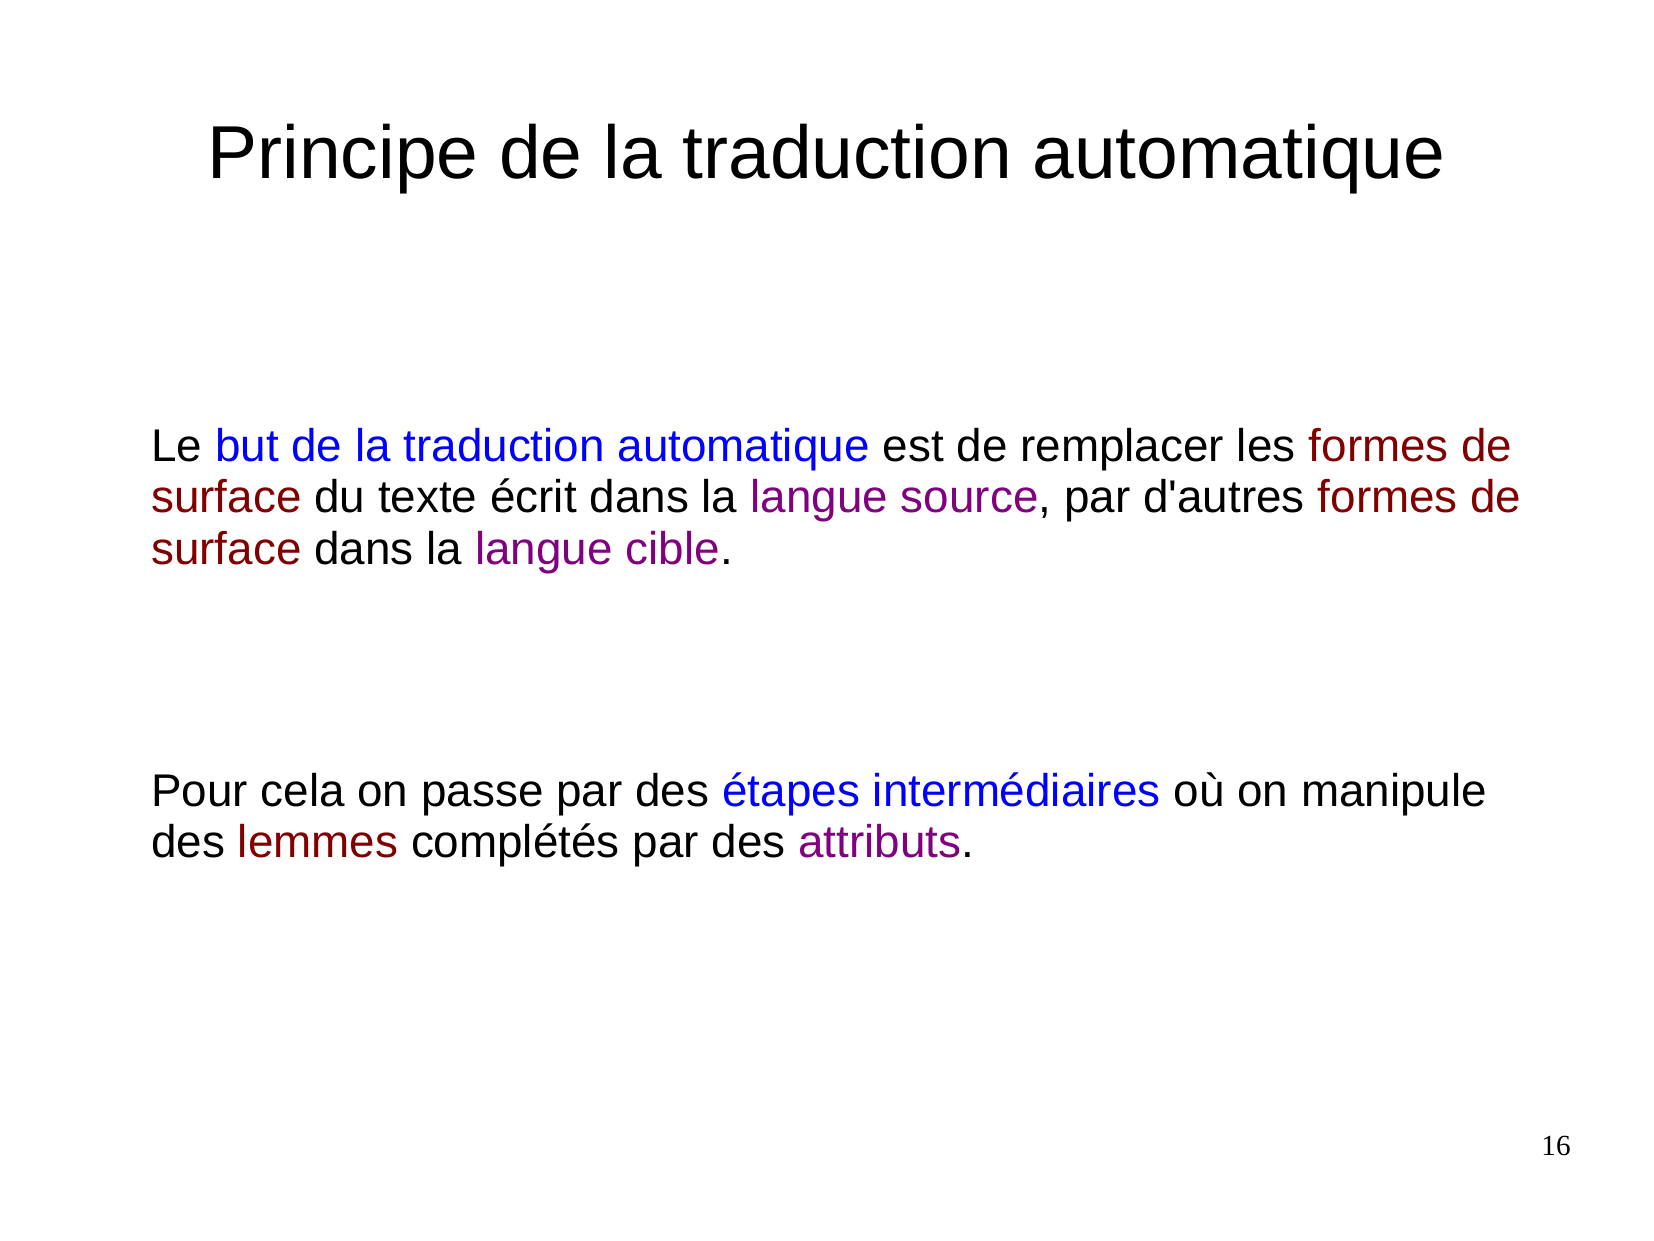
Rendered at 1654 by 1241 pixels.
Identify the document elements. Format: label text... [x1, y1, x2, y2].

list Le but de la traduction automatique est de remplacer les formes de surface du texte écrit dans la langue source, par d'autres formes de surface dans la langue cible. Pour cela on passe par des étapes intermédiaires où on manipule des lemmes complétés par des attributs. [80, 420, 1536, 934]
title Principe de la traduction automatique [82, 49, 1571, 257]
